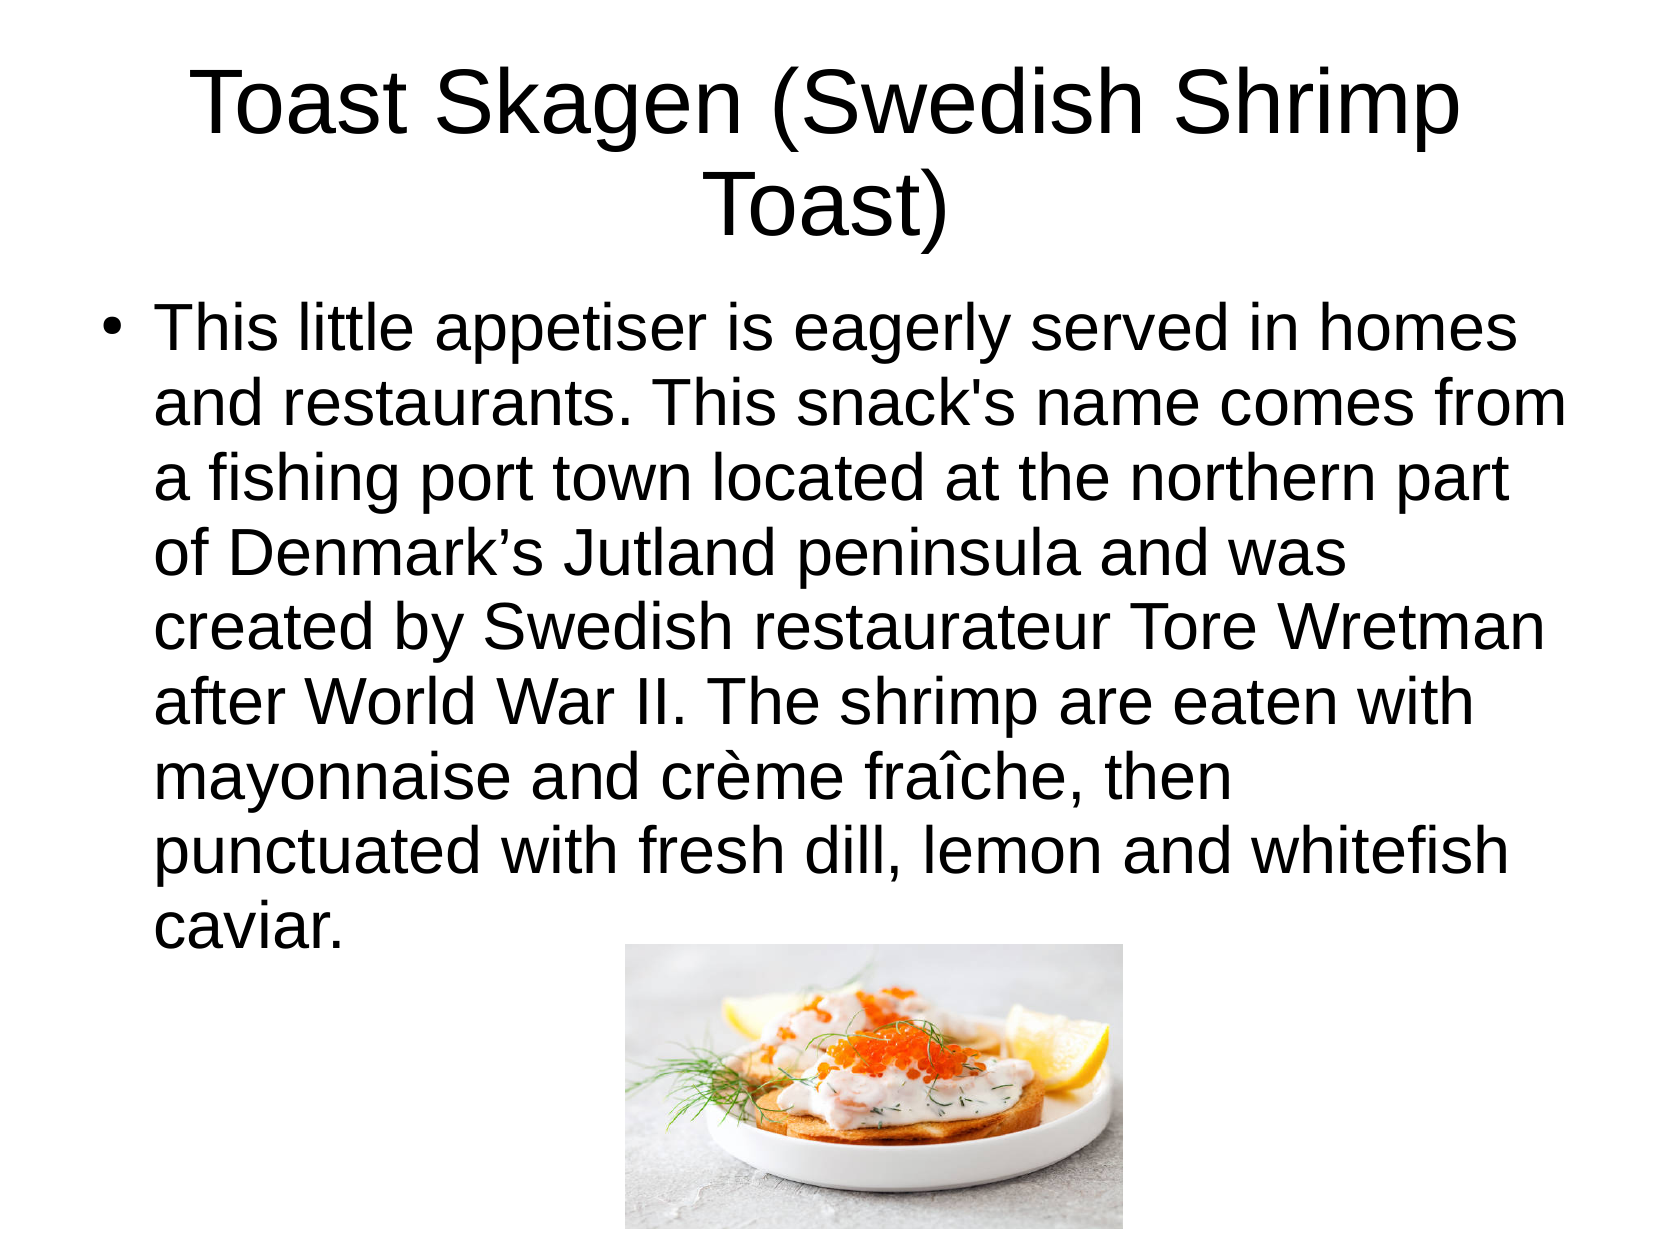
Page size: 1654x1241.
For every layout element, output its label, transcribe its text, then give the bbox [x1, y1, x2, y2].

title Toast Skagen (Swedish Shrimp Toast) [82, 49, 1571, 257]
picture [625, 944, 1123, 1229]
list This little appetiser is eagerly served in homes and restaurants. This snack's name comes from a fishing port town located at the northern part of Denmark’s Jutland peninsula and was created by Swedish restaurateur Tore Wretman after World War II. The shrimp are eaten with mayonnaise and crème fraîche, then punctuated with fresh dill, lemon and whitefish caviar. [82, 290, 1571, 1109]
